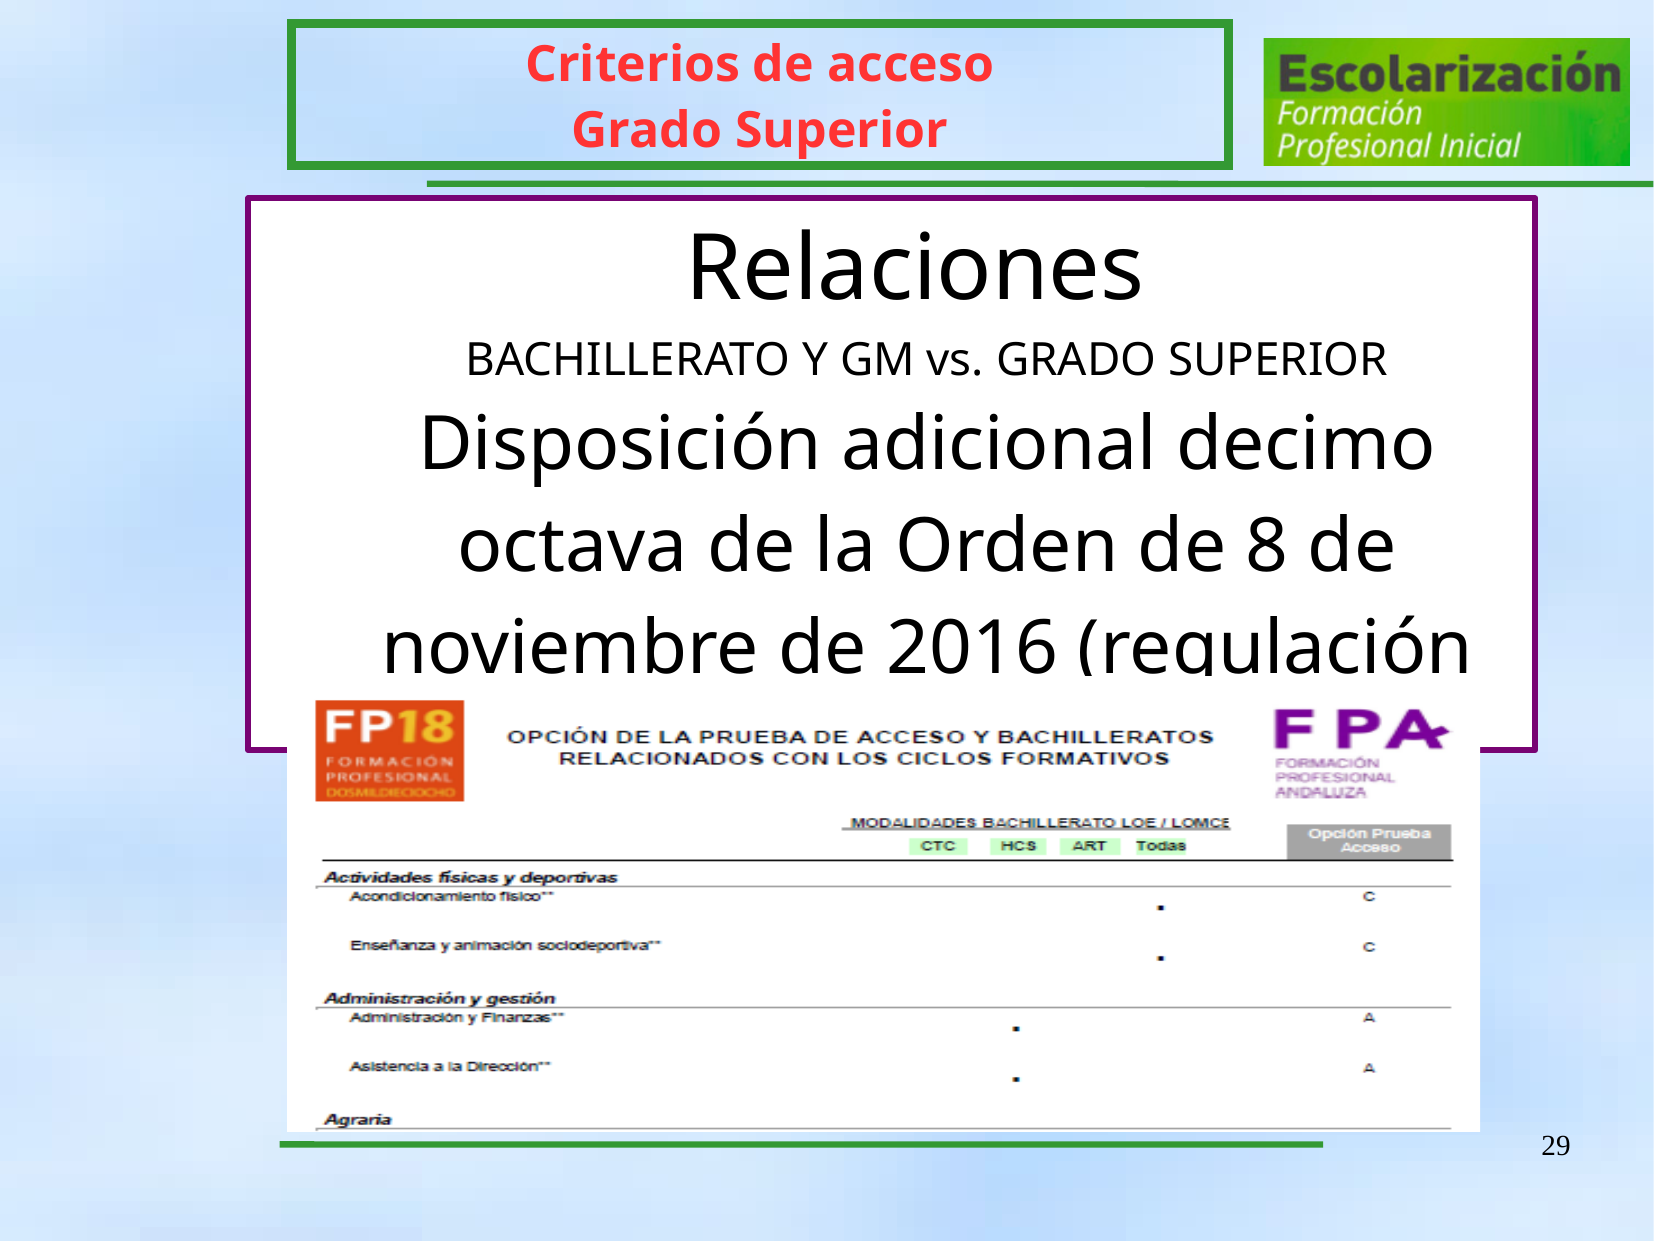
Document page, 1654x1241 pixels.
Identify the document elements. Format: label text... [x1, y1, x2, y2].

picture [0, 0, 1654, 1241]
text_box Relaciones BACHILLERATO Y GM vs. GRADO SUPERIOR Disposición adicional decimo octava de la Orden de 8 de noviembre de 2016 (regulación FPB) [248, 198, 1536, 751]
text_box Criterios de acceso Grado Superior [291, 23, 1229, 166]
